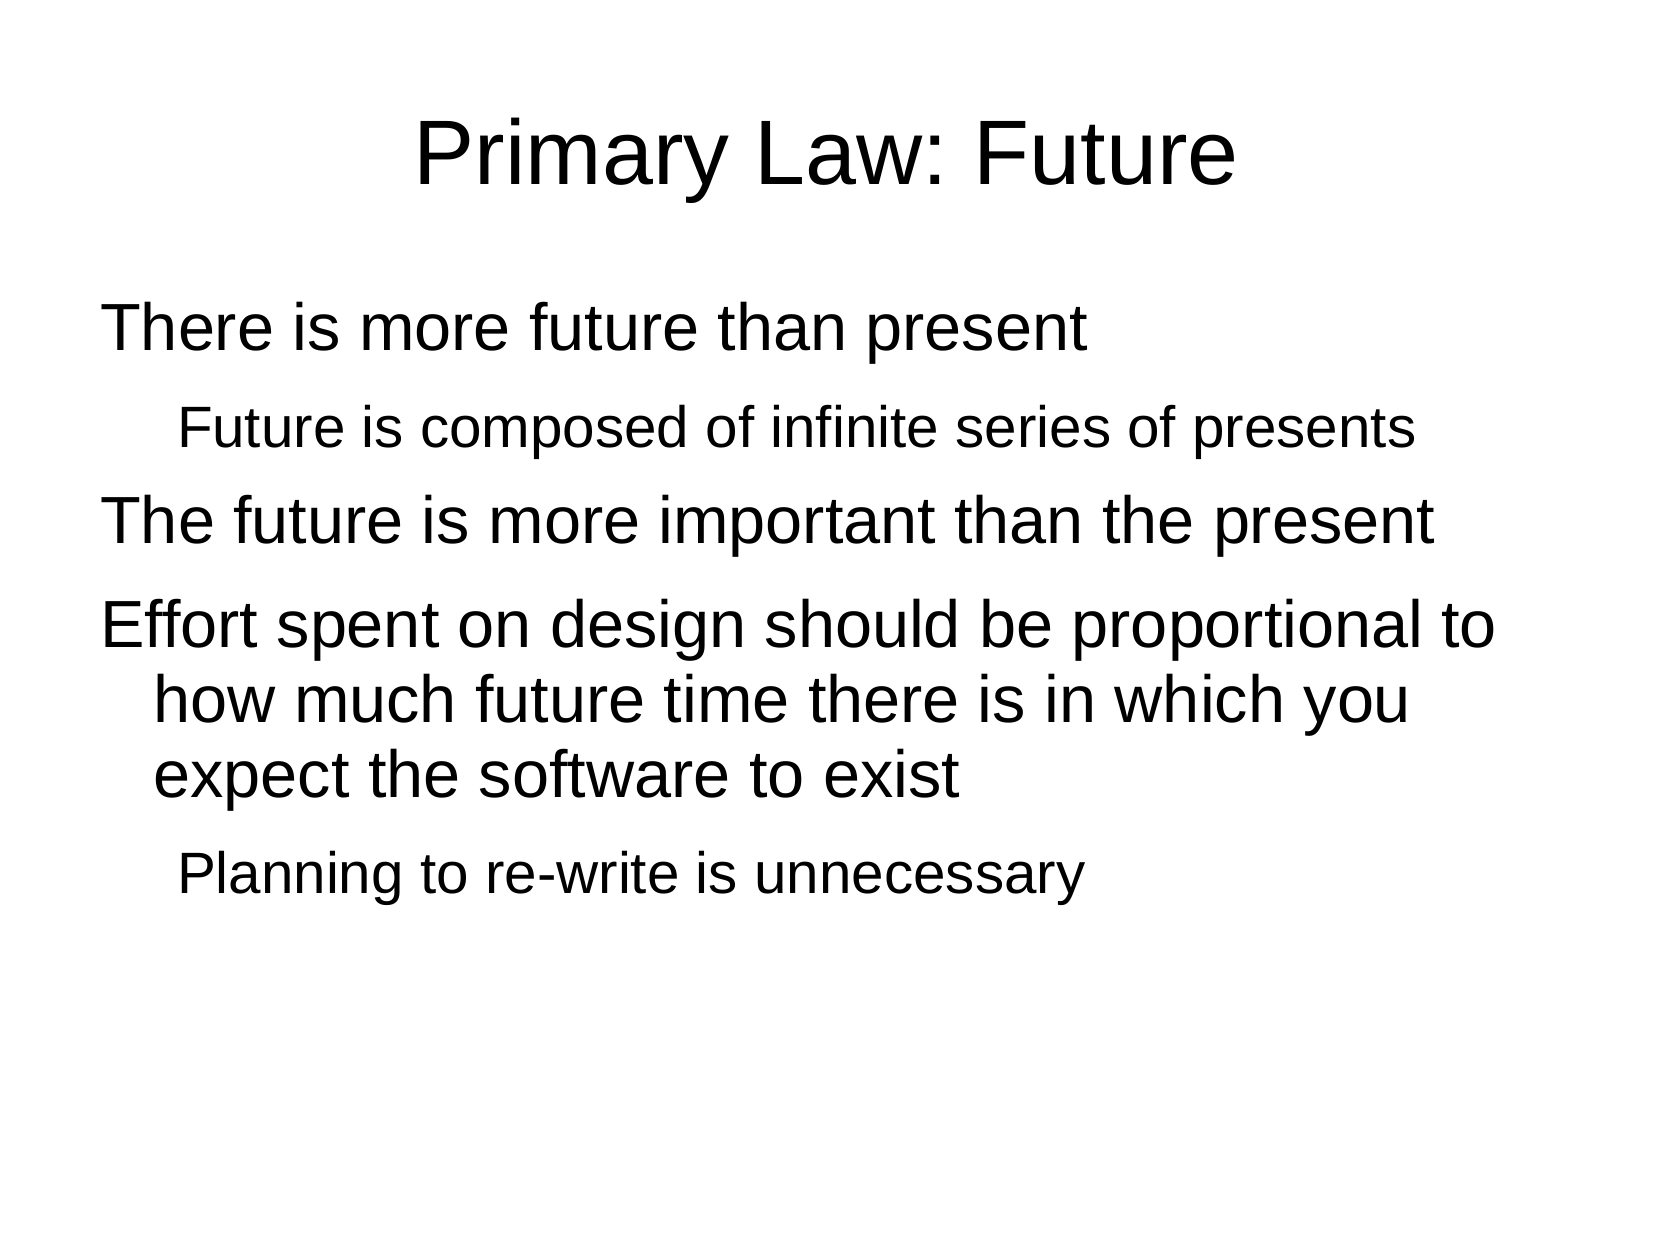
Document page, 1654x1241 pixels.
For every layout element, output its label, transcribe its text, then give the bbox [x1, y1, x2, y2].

list There is more future than present Future is composed of infinite series of presents The future is more important than the present Effort spent on design should be proportional to how much future time there is in which you expect the software to exist Planning to re-write is unnecessary [82, 290, 1571, 1094]
title Primary Law: Future [82, 56, 1571, 250]
